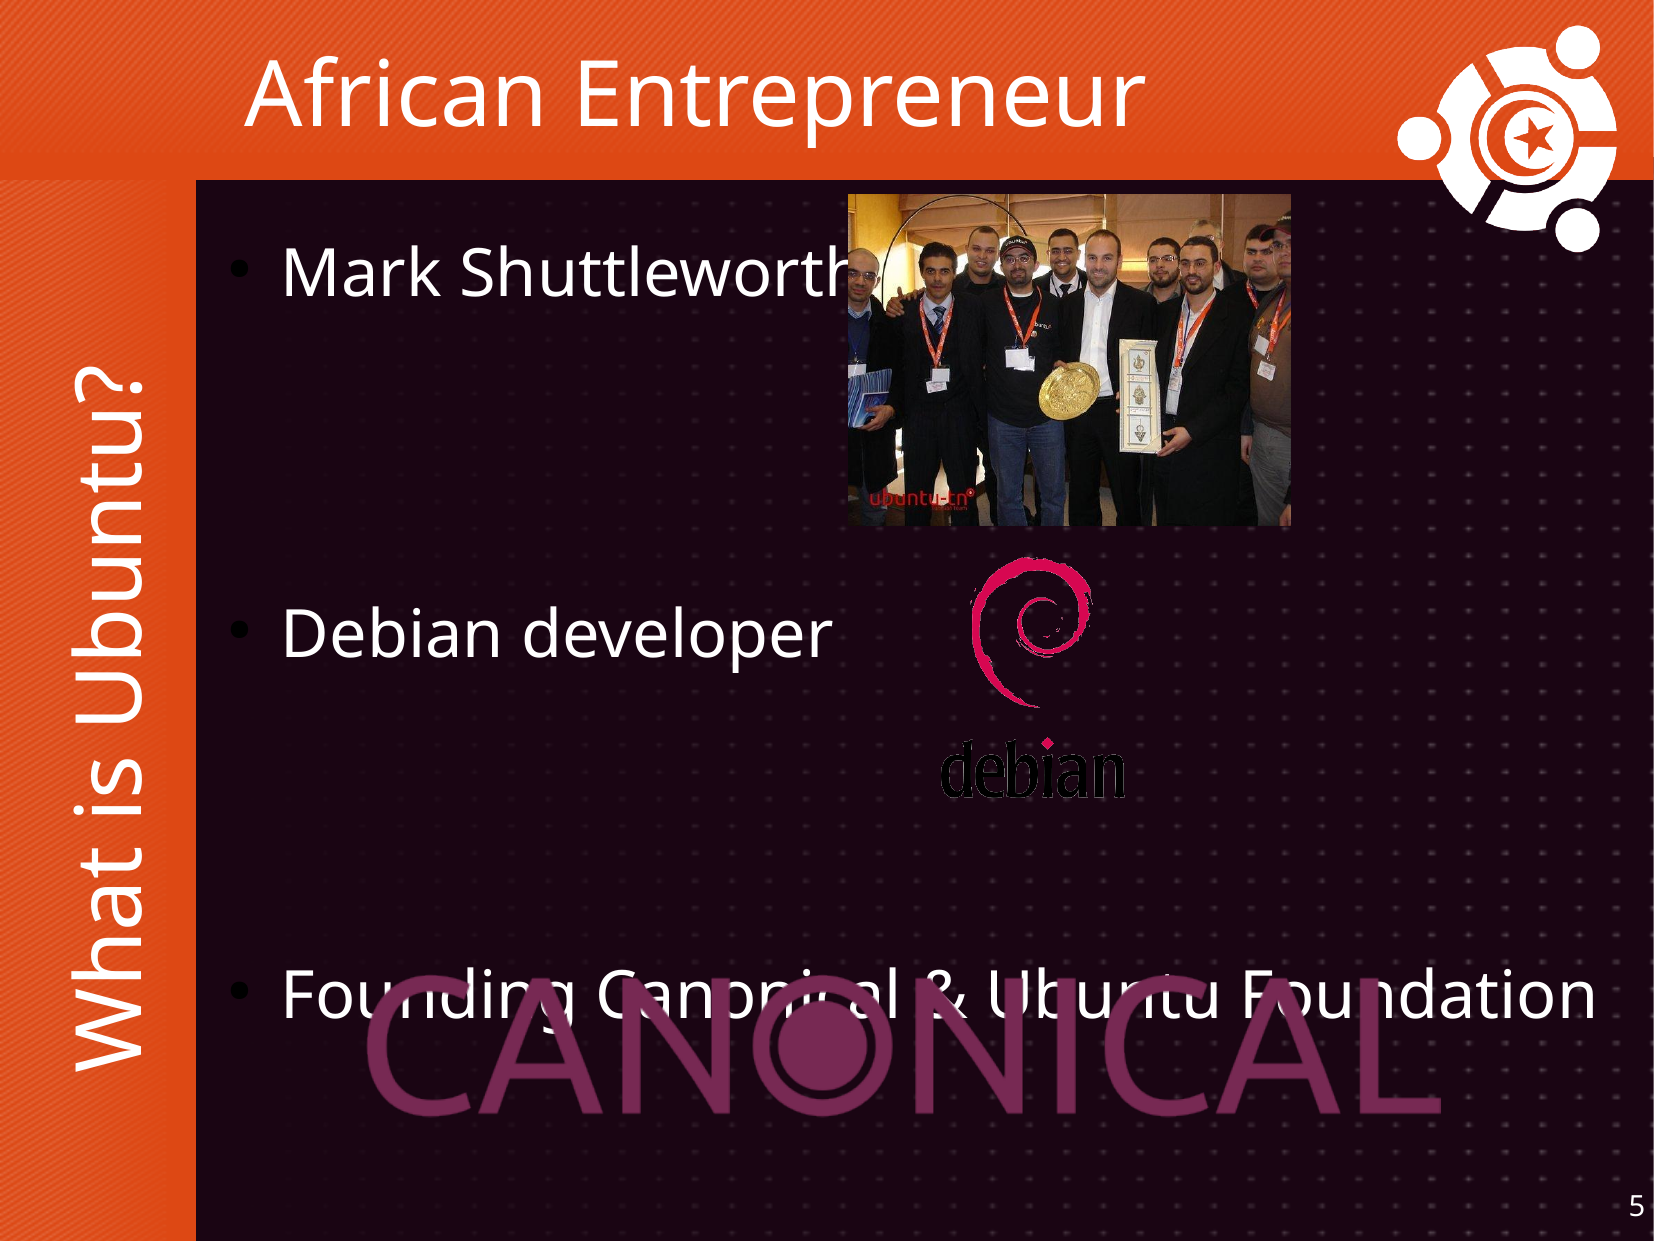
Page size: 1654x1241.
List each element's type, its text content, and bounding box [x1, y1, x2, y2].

title What is Ubuntu? [17, 210, 196, 1229]
list Mark Shuttleworth Debian developer Founding Canonical & Ubuntu Foundation [210, 225, 1639, 1186]
picture [0, 0, 1654, 1241]
title African Entrepreneur [0, 2, 1394, 181]
